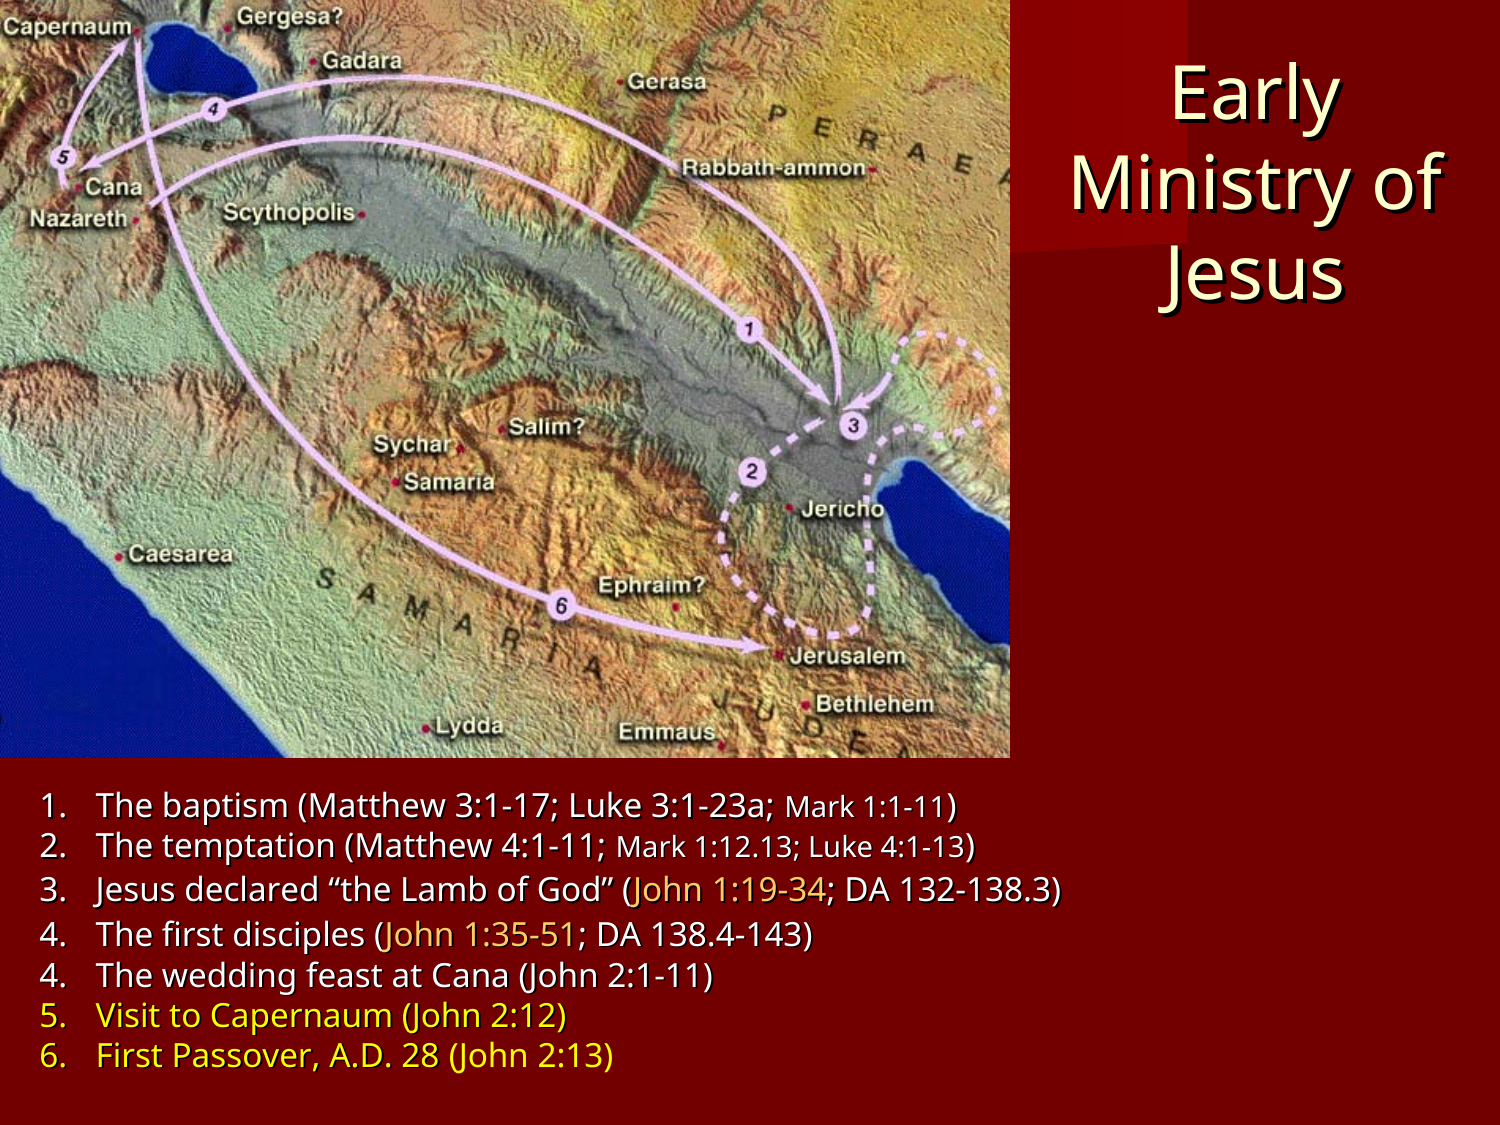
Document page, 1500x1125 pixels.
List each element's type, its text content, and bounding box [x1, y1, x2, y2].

text_box The baptism (Matthew 3:1-17; Luke 3:1-23a; Mark 1:1-11) The temptation (Matthew 4:1-11; Mark 1:12.13; Luke 4:1-13) Jesus declared “the Lamb of God” (John 1:19-34; DA 132-138.3) The first disciples (John 1:35-51; DA 138.4-143) The wedding feast at Cana (John 2:1-11) Visit to Capernaum (John 2:12) First Passover, A.D. 28 (John 2:13) [24, 780, 1455, 1083]
title Early Ministry of Jesus [1010, 37, 1500, 323]
picture [0, 0, 1010, 758]
